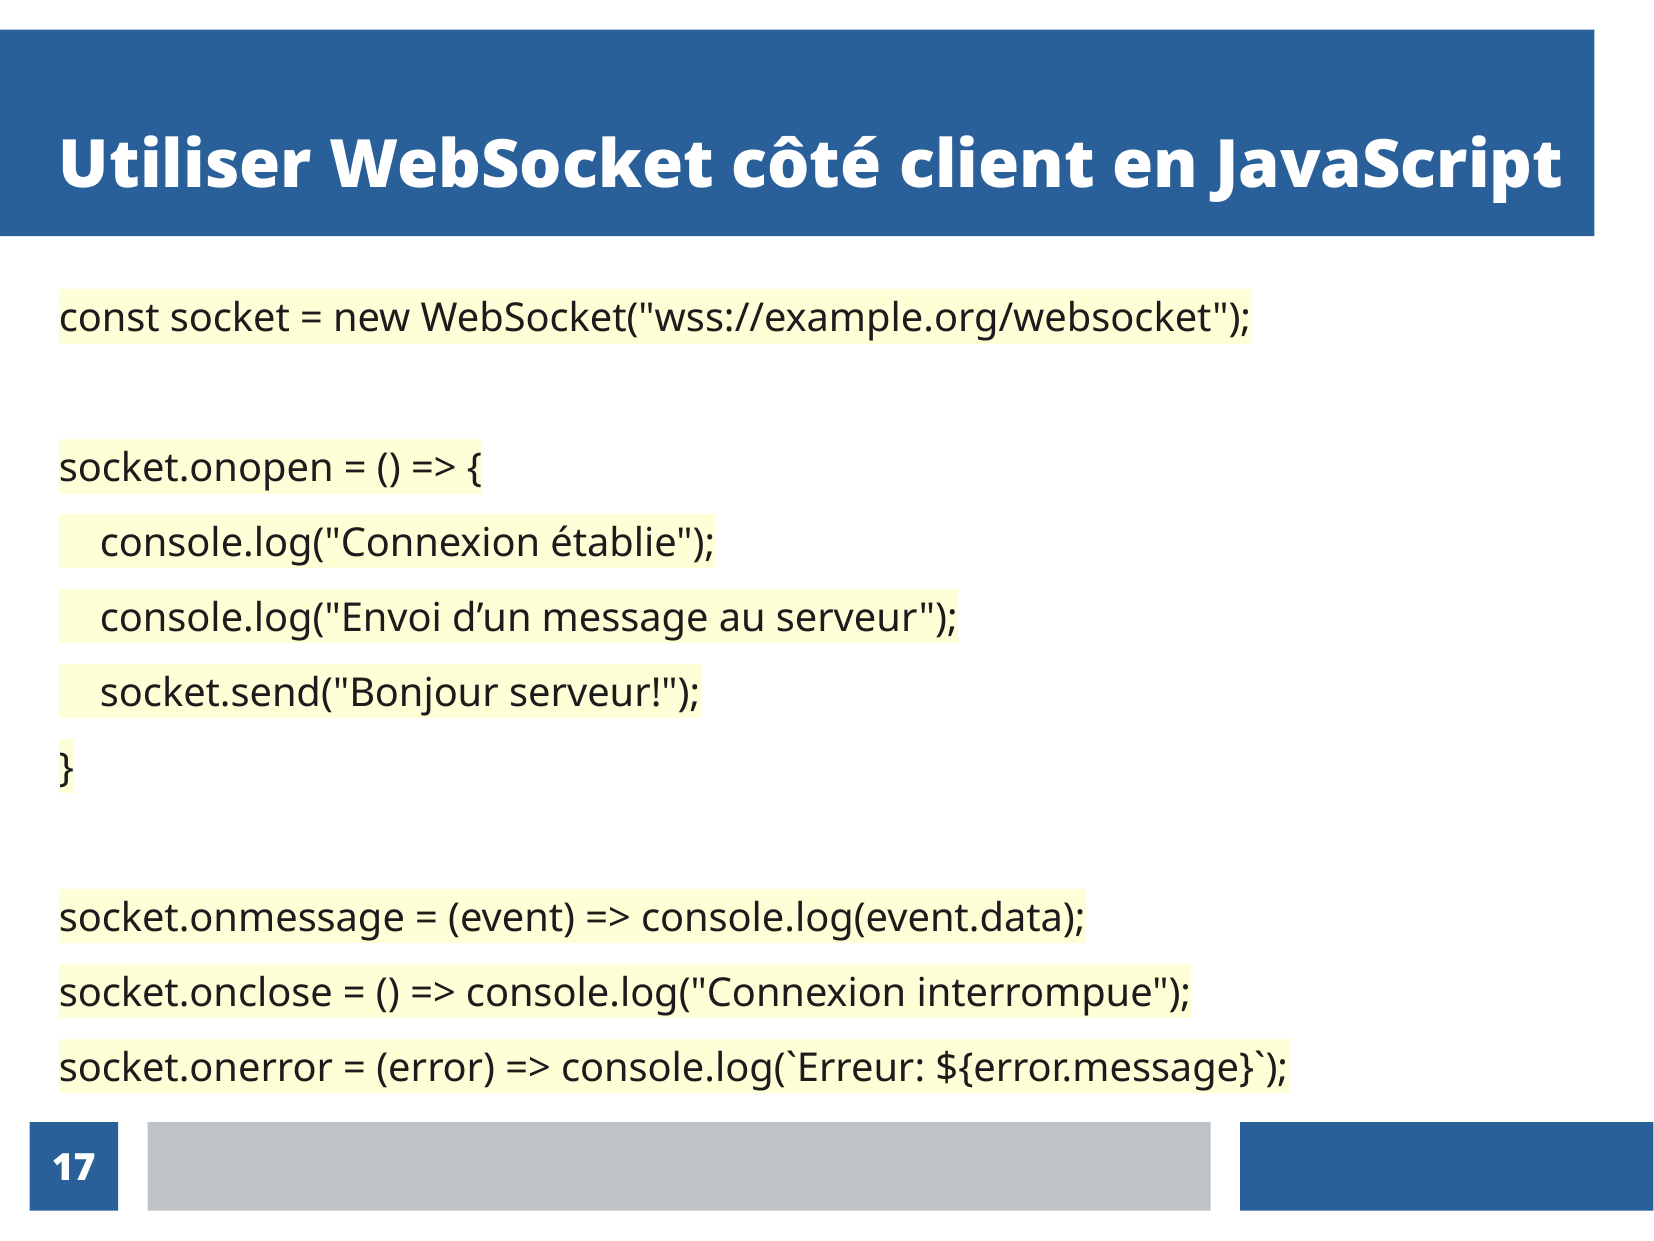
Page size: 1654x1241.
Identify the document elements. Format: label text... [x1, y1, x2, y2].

list const socket = new WebSocket("wss://example.org/websocket"); socket.onopen = () => { console.log("Connexion établie"); console.log("Envoi d’un message au serveur"); socket.send("Bonjour serveur!"); } socket.onmessage = (event) => console.log(event.data); socket.onclose = () => console.log("Connexion interrompue"); socket.onerror = (error) => console.log(`Erreur: ${error.message}`); [59, 289, 1565, 1099]
title Utiliser WebSocket côté client en JavaScript [59, 59, 1595, 207]
